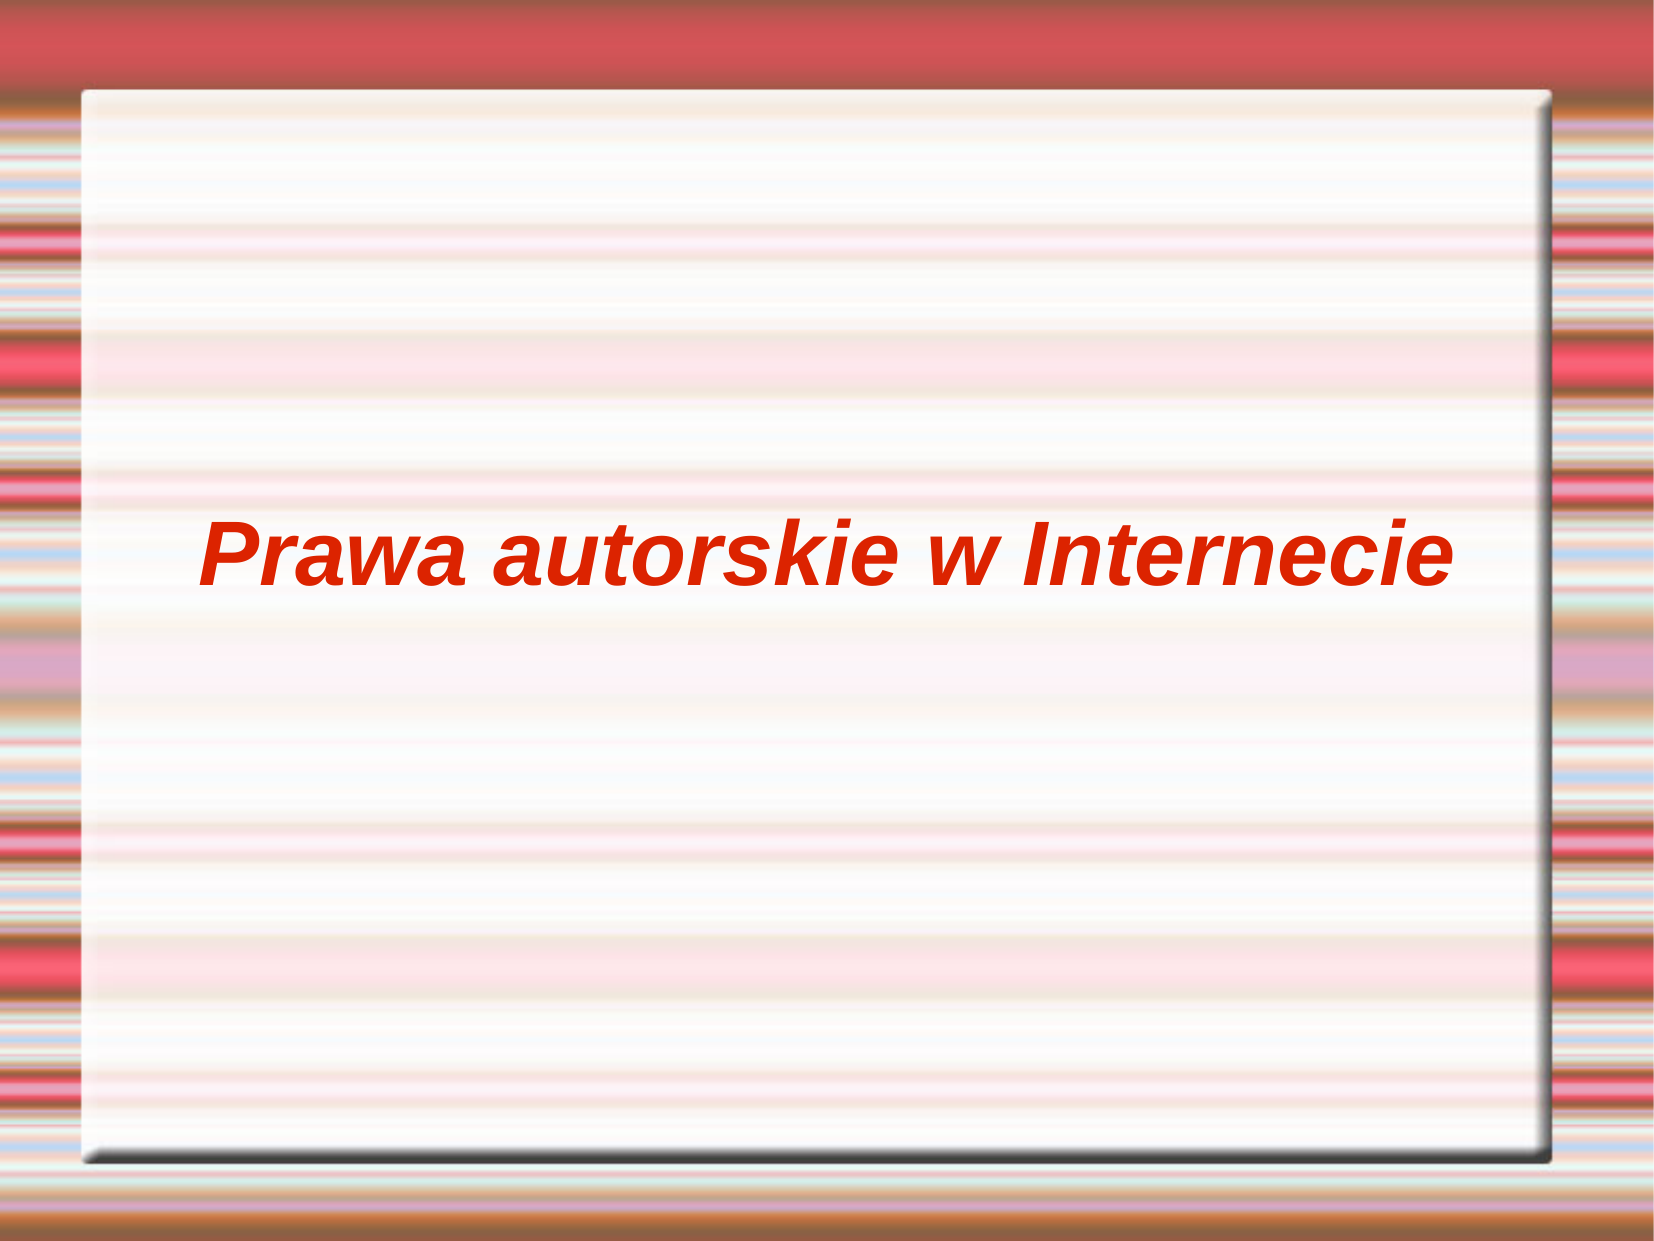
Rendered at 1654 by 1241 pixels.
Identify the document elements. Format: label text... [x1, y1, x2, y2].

picture [0, 0, 1654, 1241]
title Prawa autorskie w Internecie [121, 114, 1534, 993]
